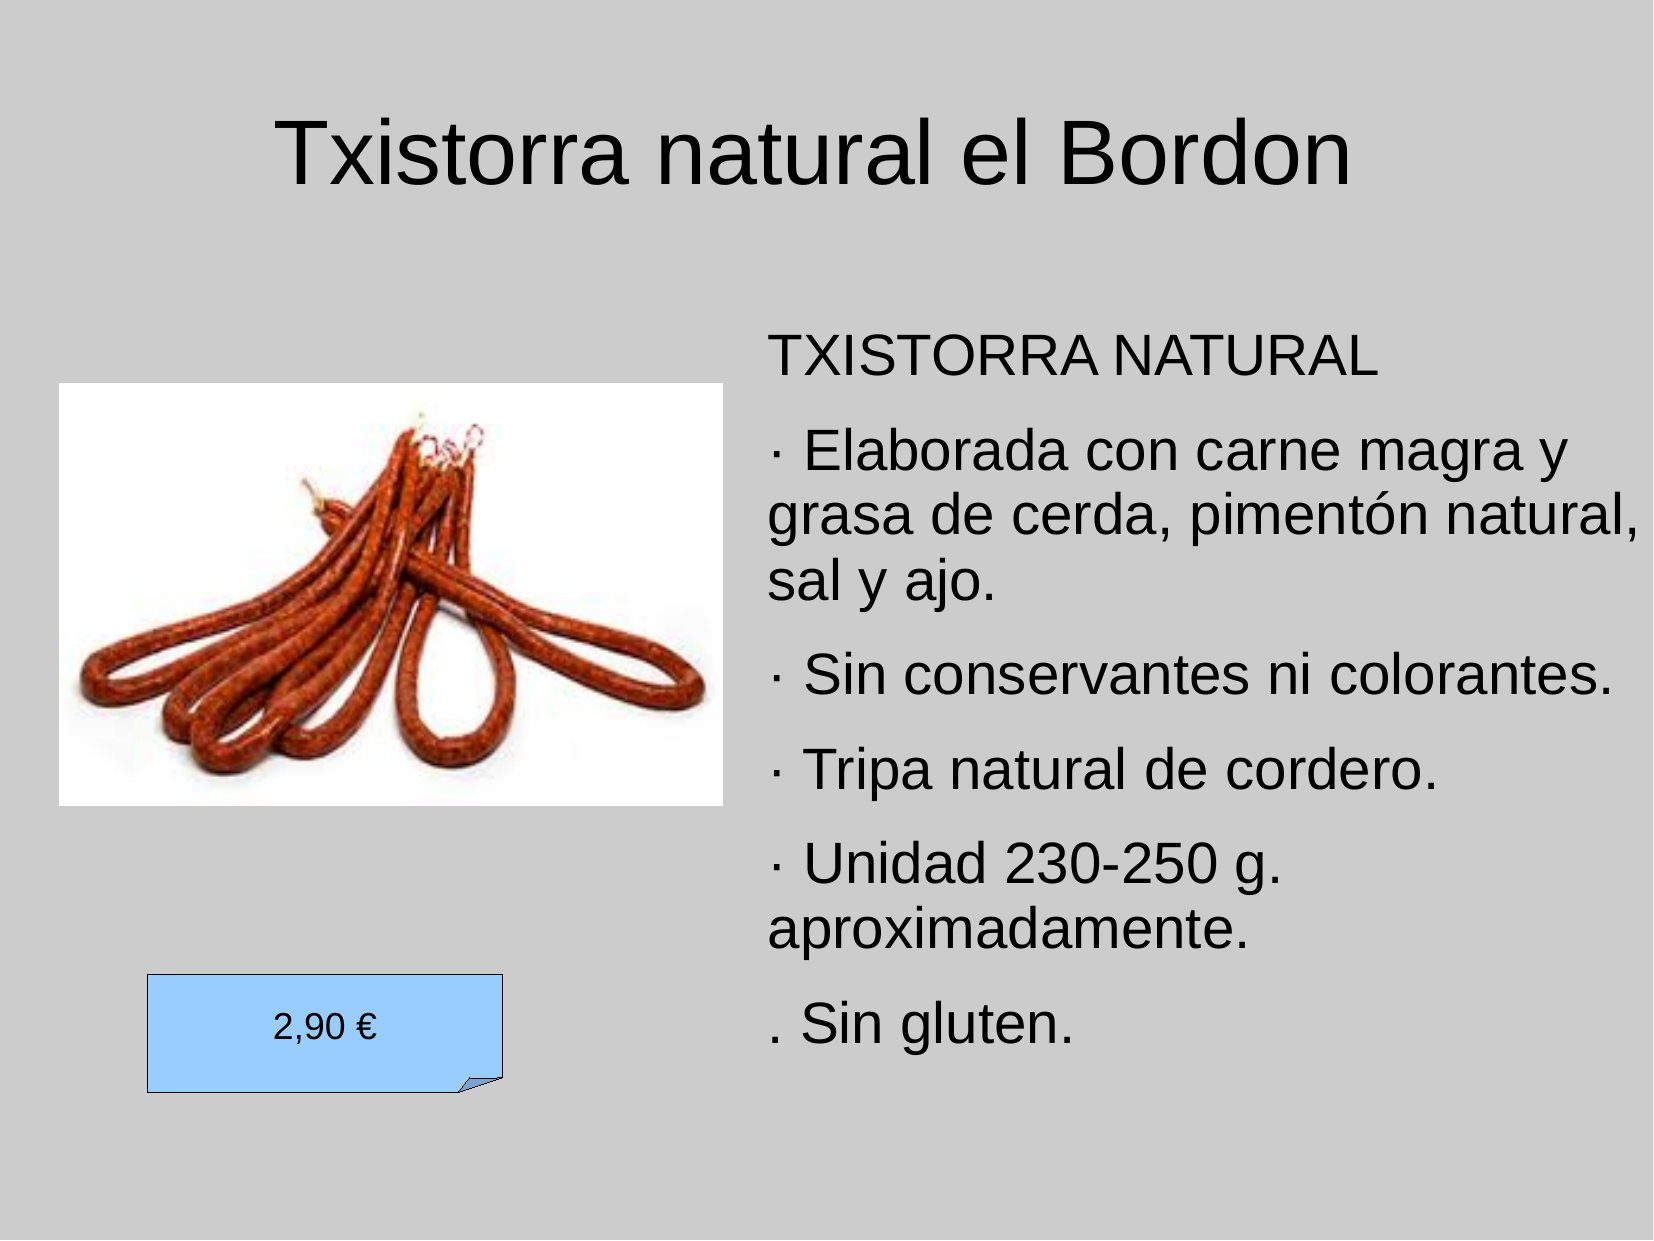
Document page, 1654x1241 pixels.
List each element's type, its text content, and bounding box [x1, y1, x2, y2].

list TXISTORRA NATURAL · Elaborada con carne magra y grasa de cerda, pimentón natural, sal y ajo. · Sin conservantes ni colorantes. · Tripa natural de cordero. · Unidad 230-250 g. aproximadamente. . Sin gluten. [767, 322, 1654, 1241]
picture [59, 383, 723, 806]
title Txistorra natural el Bordon [82, 49, 1571, 257]
text_box 2,90 € [147, 974, 503, 1093]
